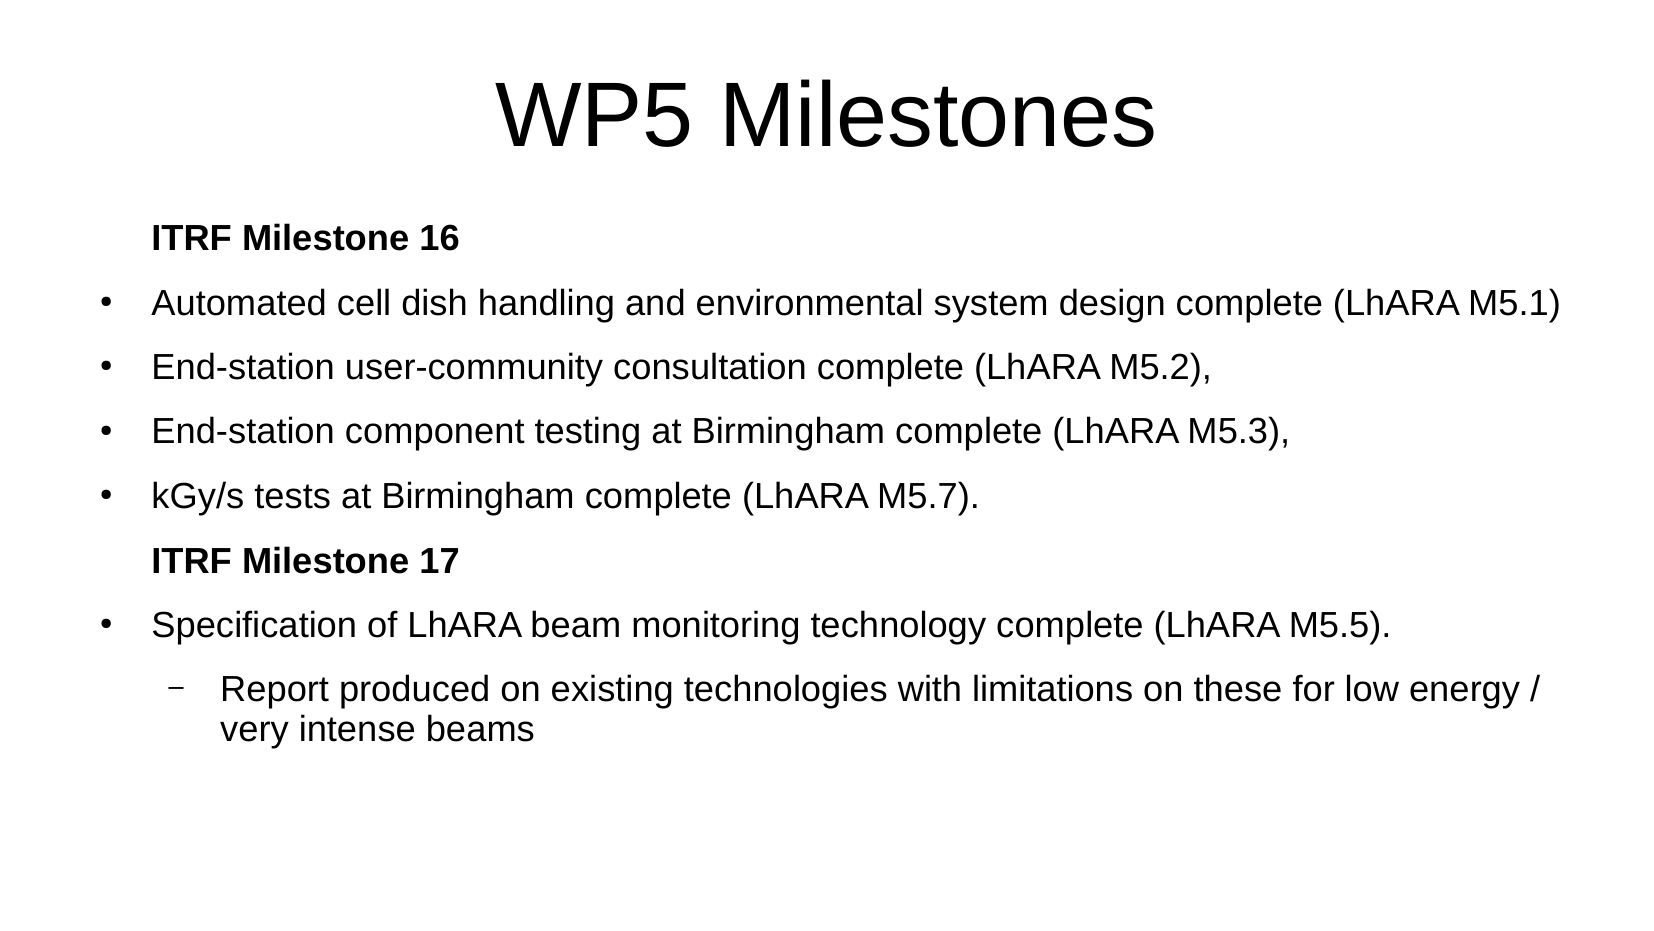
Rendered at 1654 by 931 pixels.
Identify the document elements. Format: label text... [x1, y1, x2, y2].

title WP5 Milestones [82, 37, 1571, 193]
list ITRF Milestone 16 Automated cell dish handling and environmental system design complete (LhARA M5.1) End-station user-community consultation complete (LhARA M5.2), End-station component testing at Birmingham complete (LhARA M5.3), kGy/s tests at Birmingham complete (LhARA M5.7). ITRF Milestone 17 Specification of LhARA beam monitoring technology complete (LhARA M5.5). Report produced on existing technologies with limitations on these for low energy / very intense beams [82, 217, 1571, 758]
